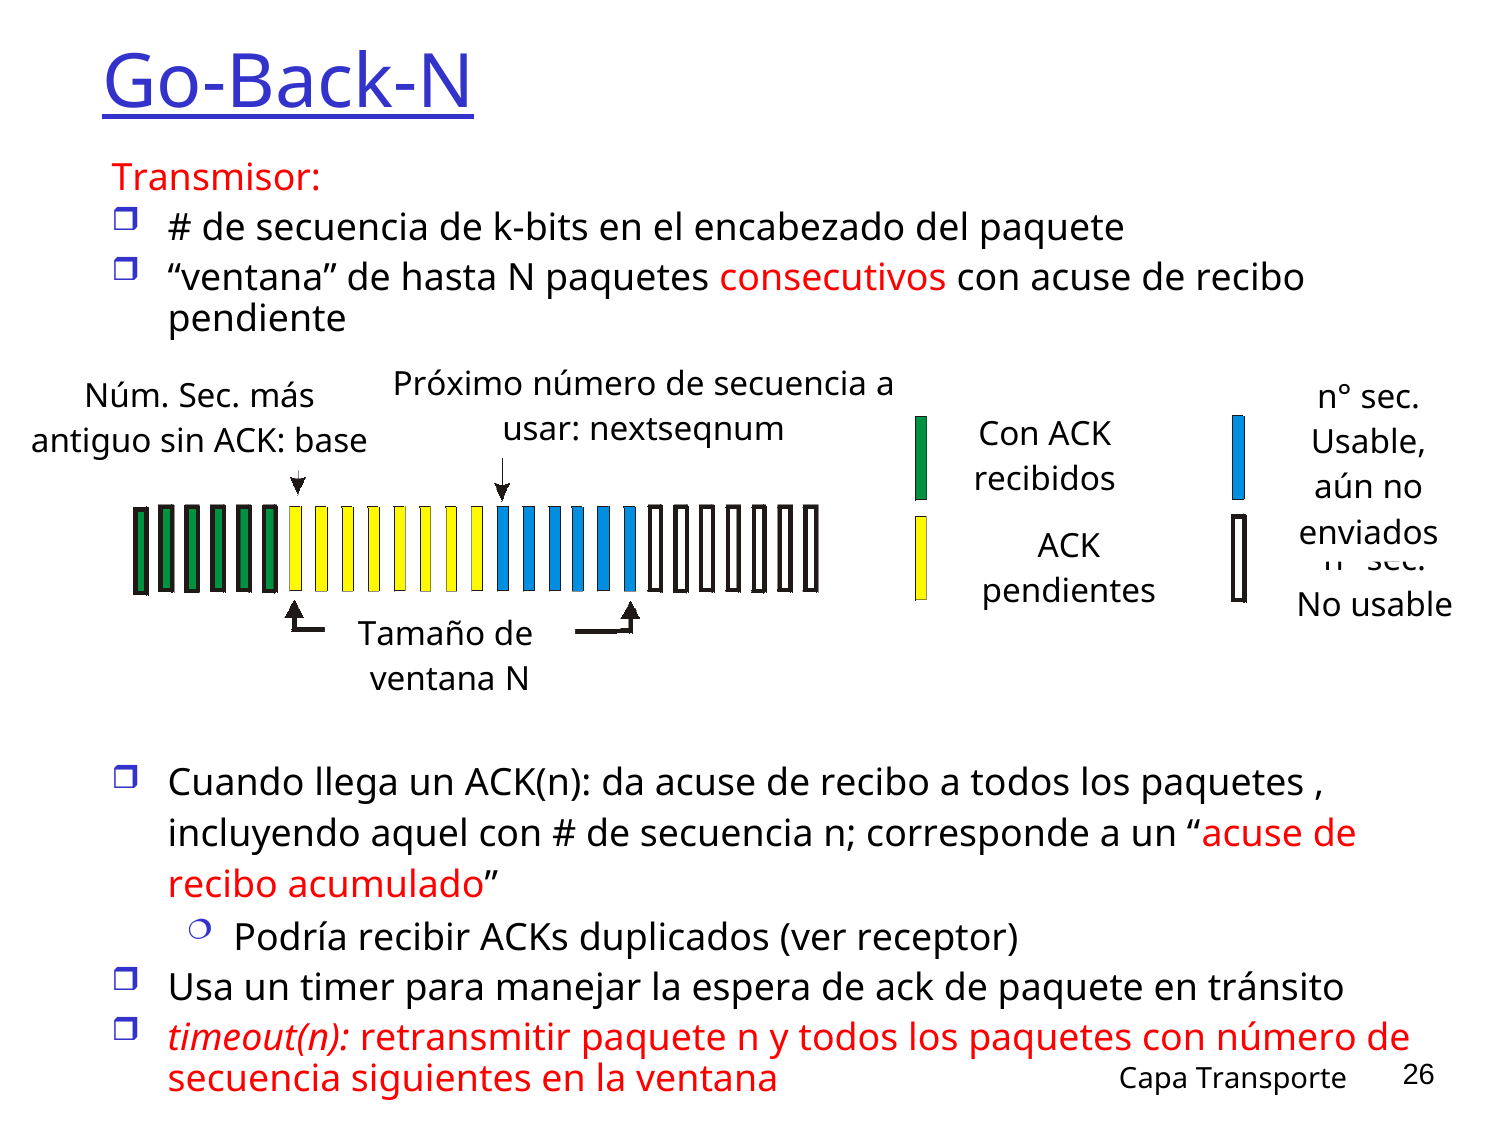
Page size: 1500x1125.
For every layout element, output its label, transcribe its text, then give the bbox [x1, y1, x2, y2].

text_box ACK pendientes [938, 513, 1201, 620]
text_box Con ACK recibidos [932, 401, 1158, 508]
text_box Próximo número de secuencia a usar: nextseqnum [375, 352, 913, 458]
text_box n° sec. Usable, aún no enviados [1262, 365, 1476, 562]
text_box n° sec. No usable [1274, 562, 1476, 634]
text_box Núm. Sec. más antiguo sin ACK: base [5, 364, 394, 471]
list Transmisor: # de secuencia de k-bits en el encabezado del paquete “ventana” de hasta N paquetes consecutivos con acuse de recibo pendiente Cuando llega un ACK(n): da acuse de recibo a todos los paquetes , incluyendo aquel con # de secuencia n; corresponde a un “acuse de recibo acumulado” Podría recibir ACKs duplicados (ver receptor)‏ Usa un timer para manejar la espera de ack de paquete en tránsito timeout(n): retransmitir paquete n y todos los paquetes con número de secuencia siguientes en la ventana [96, 471, 1463, 1071]
title Go-Back-N [87, 9, 1363, 148]
list Transmisor: # de secuencia de k-bits en el encabezado del paquete “ventana” de hasta N paquetes consecutivos con acuse de recibo pendiente Cuando llega un ACK(n): da acuse de recibo a todos los paquetes , incluyendo aquel con # de secuencia n; corresponde a un “acuse de recibo acumulado” Podría recibir ACKs duplicados (ver receptor)‏ Usa un timer para manejar la espera de ack de paquete en tránsito timeout(n): retransmitir paquete n y todos los paquetes con número de secuencia siguientes en la ventana [96, 149, 1463, 409]
picture [133, 409, 1463, 678]
text_box Tamaño de ventana N [324, 602, 576, 708]
